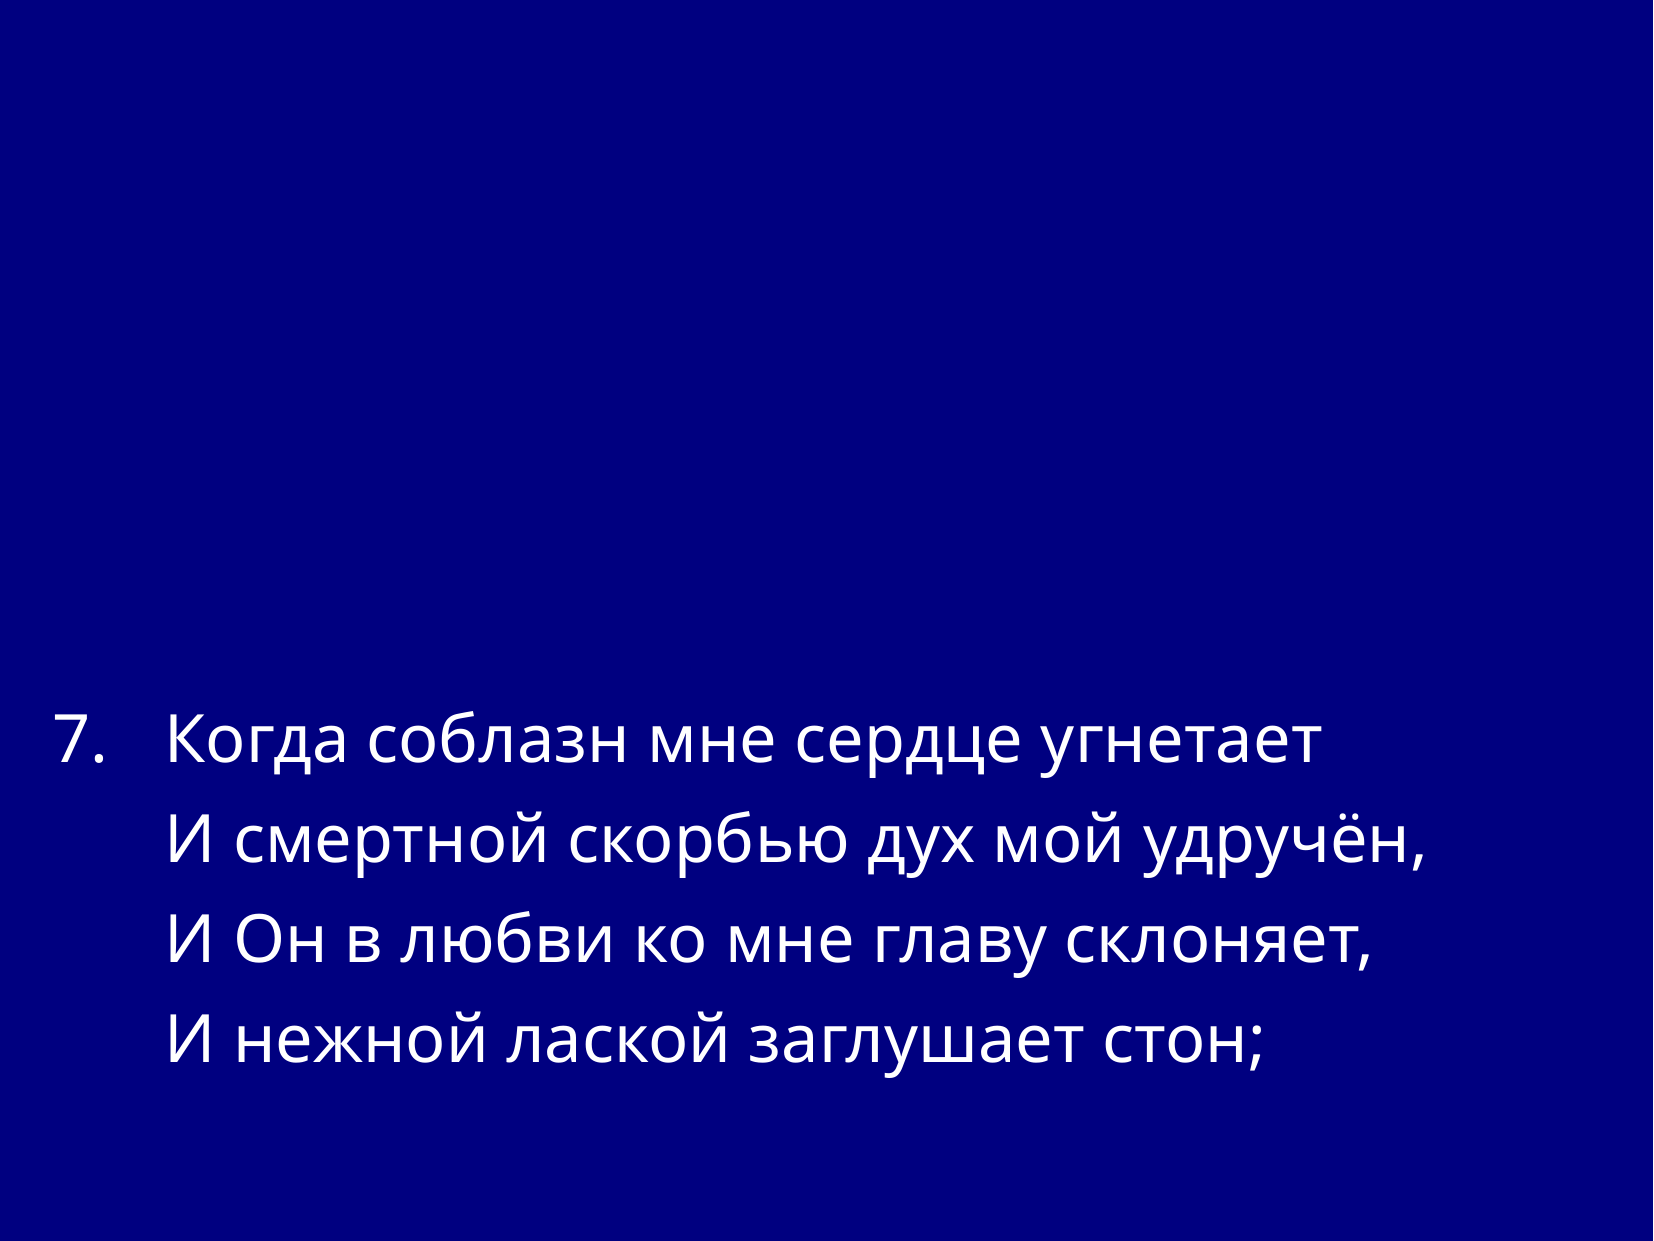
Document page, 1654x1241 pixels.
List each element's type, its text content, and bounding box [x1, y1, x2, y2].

text_box 7. Когда соблазн мне сердце угнетает И смертной скорбью дух мой удручён, И Он в любви ко мне главу склоняет, И нежной лаской заглушает стон; [37, 675, 1653, 1163]
